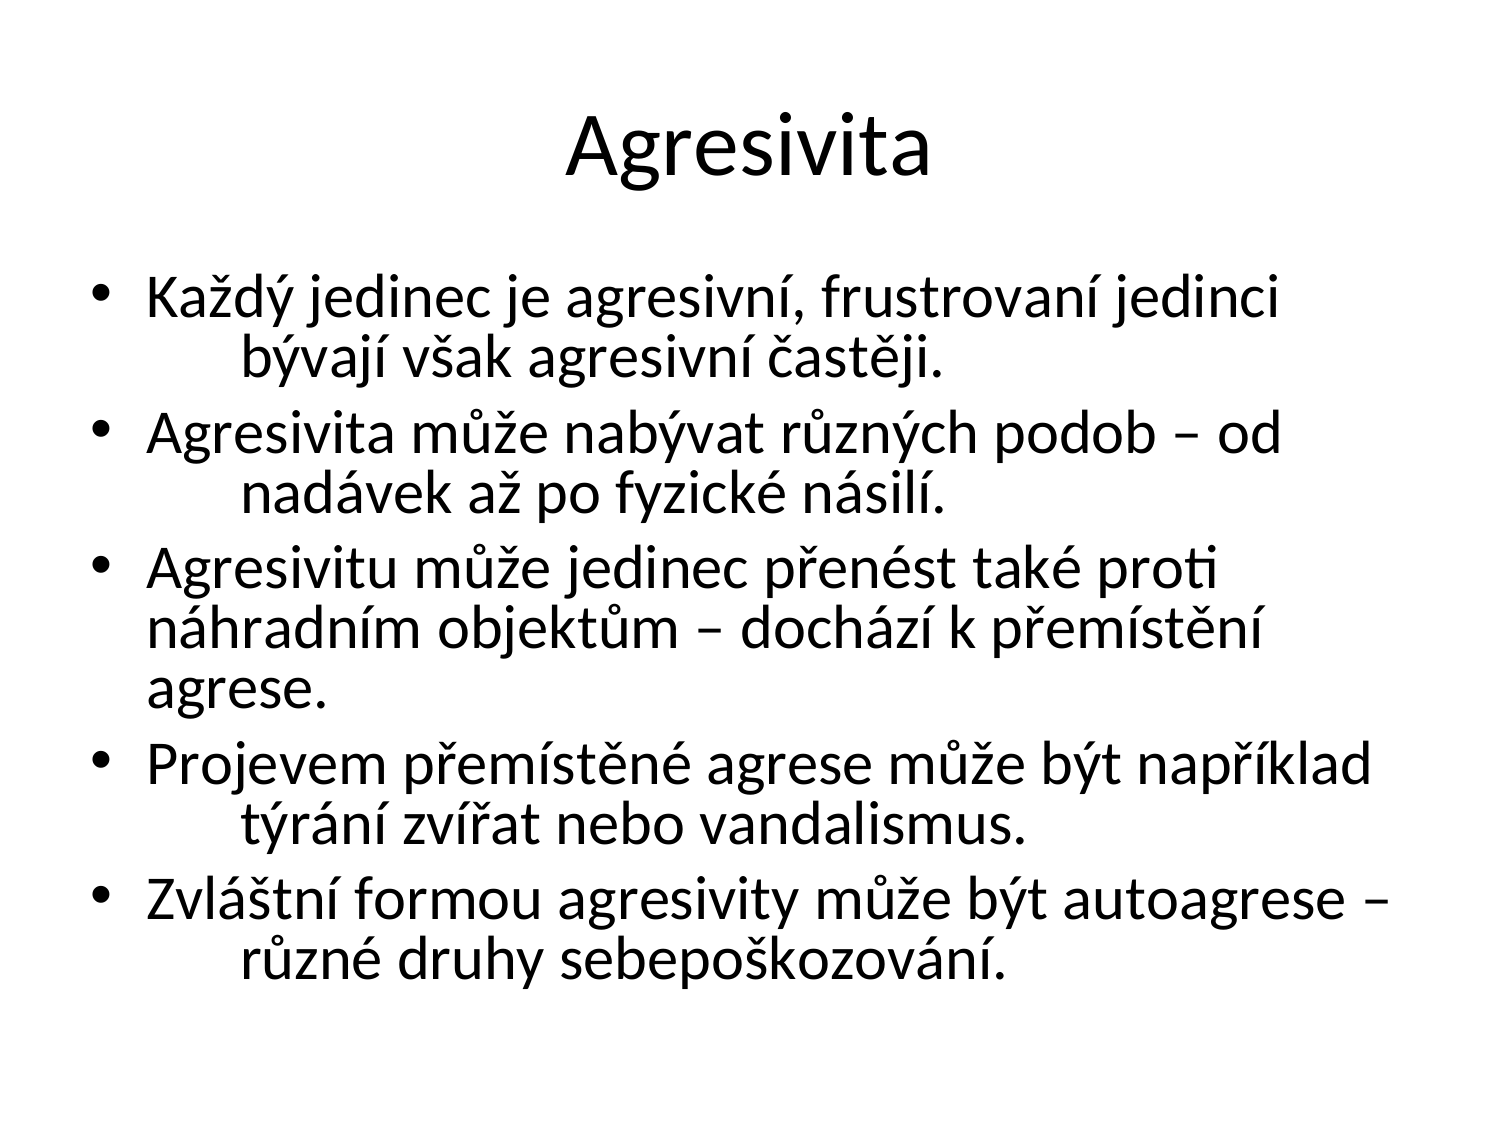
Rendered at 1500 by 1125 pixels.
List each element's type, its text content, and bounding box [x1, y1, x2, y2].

title Agresivita [75, 45, 1426, 233]
list Každý jedinec je agresivní, frustrovaní jedinci bývají však agresivní častěji. Agresivita může nabývat různých podob – od nadávek až po fyzické násilí. Agresivitu může jedinec přenést také proti náhradním objektům – dochází k přemístění agrese. Projevem přemístěné agrese může být například týrání zvířat nebo vandalismus. Zvláštní formou agresivity může být autoagrese – různé druhy sebepoškozování. [75, 262, 1426, 1085]
